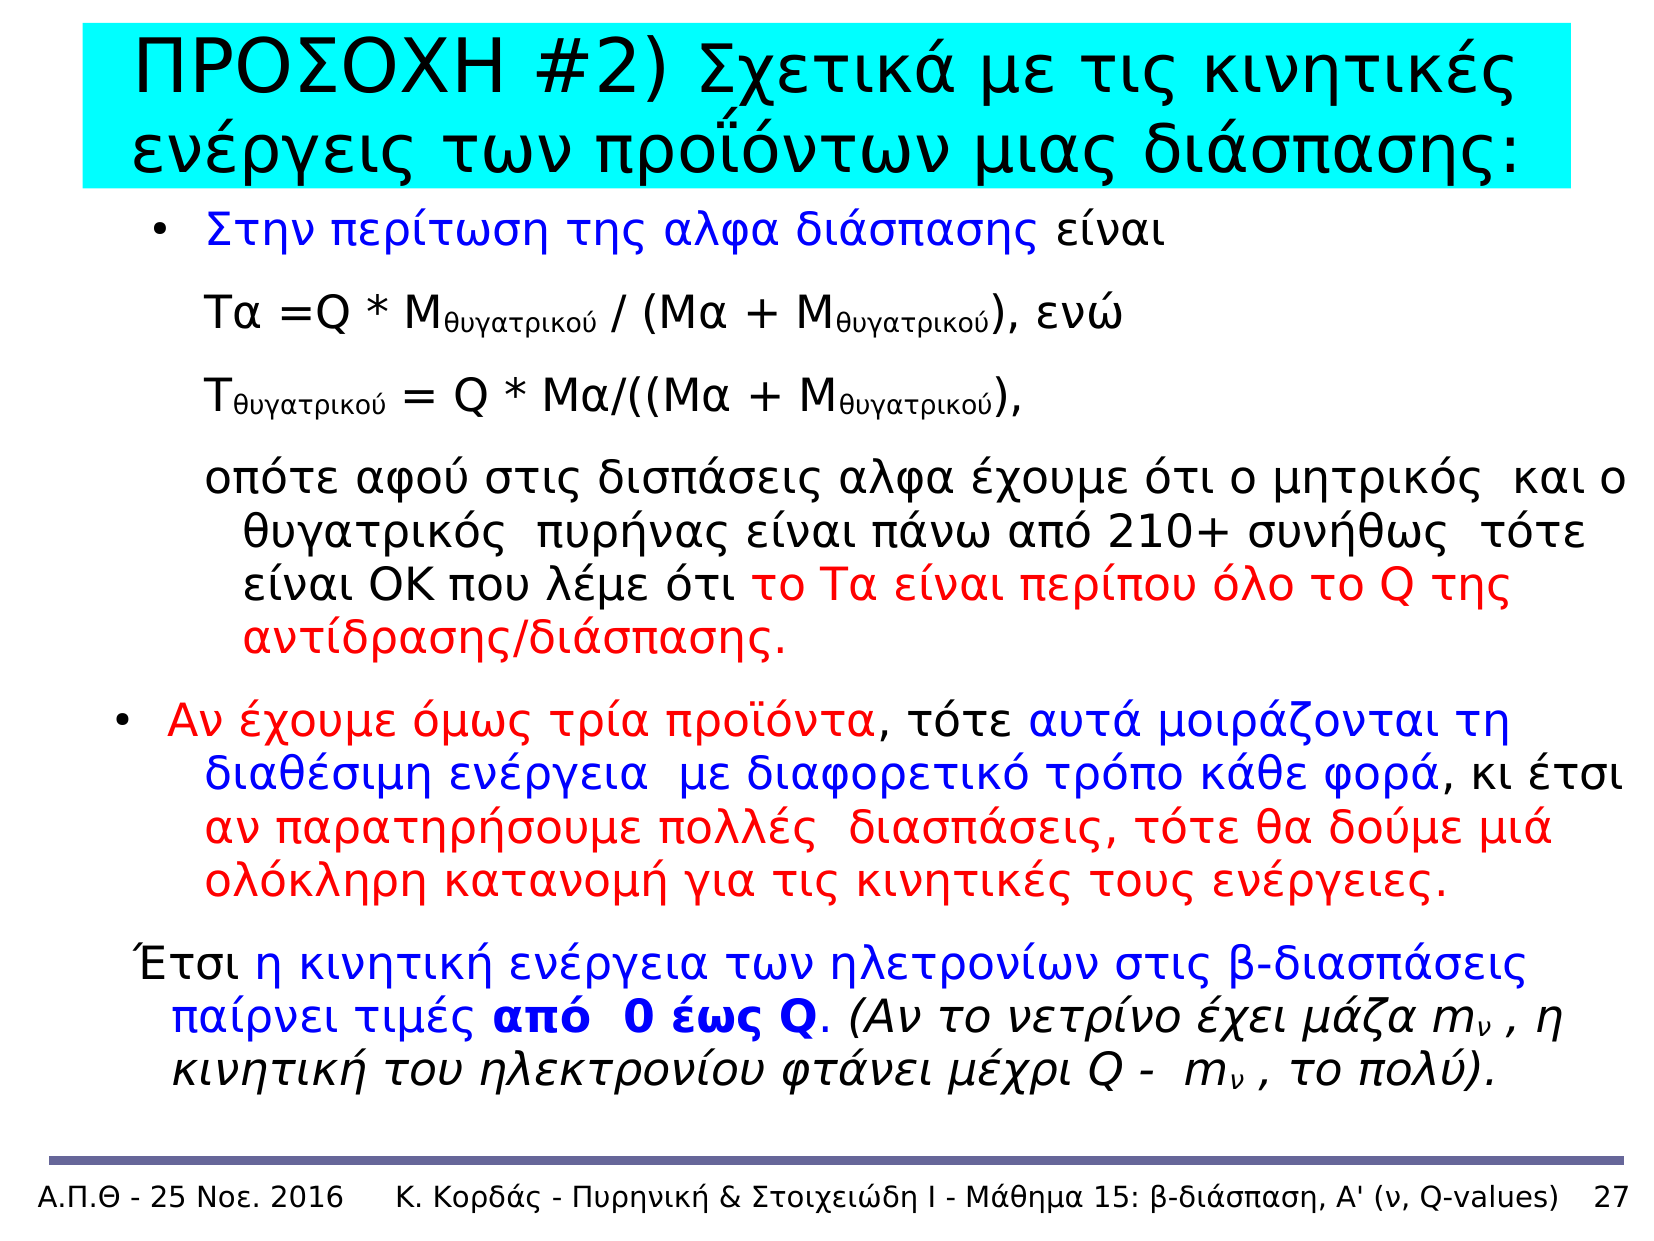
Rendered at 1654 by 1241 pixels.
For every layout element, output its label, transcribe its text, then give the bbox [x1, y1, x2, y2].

list Στην περίτωση της αλφα διάσπασης είναι Τα =Q * Μθυγατρικού / (Μα + Μθυγατρικού), ενώ Τθυγατρικού = Q * Μα/((Μα + Μθυγατρικού), οπότε αφού στις δισπάσεις αλφα έχουμε ότι ο μητρικός και ο θυγατρικός πυρήνας είναι πάνω από 210+ συνήθως τότε είναι ΟΚ που λέμε ότι το Τα είναι περίπου όλο το Q της αντίδρασης/διάσπασης. Αν έχουμε όμως τρία προϊόντα, τότε αυτά μοιράζονται τη διαθέσιμη ενέργεια με διαφορετικό τρόπο κάθε φορά, κι έτσι αν παρατηρήσουμε πολλές διασπάσεις, τότε θα δούμε μιά ολόκληρη κατανομή για τις κινητικές τους ενέργειες. Έτσι η κινητική ενέργεια των ηλετρονίων στις β-διασπάσεις παίρνει τιμές από 0 έως Q. (Αν το νετρίνο έχει μάζα mν , η κινητική του ηλεκτρονίου φτάνει μέχρι Q - mν , το πολύ). [59, 203, 1630, 1180]
title ΠΡΟΣΟΧΗ #2) Σχετικά με τις κινητικές ενέργεις των προΐόντων μιας διάσπασης: [82, 22, 1571, 189]
